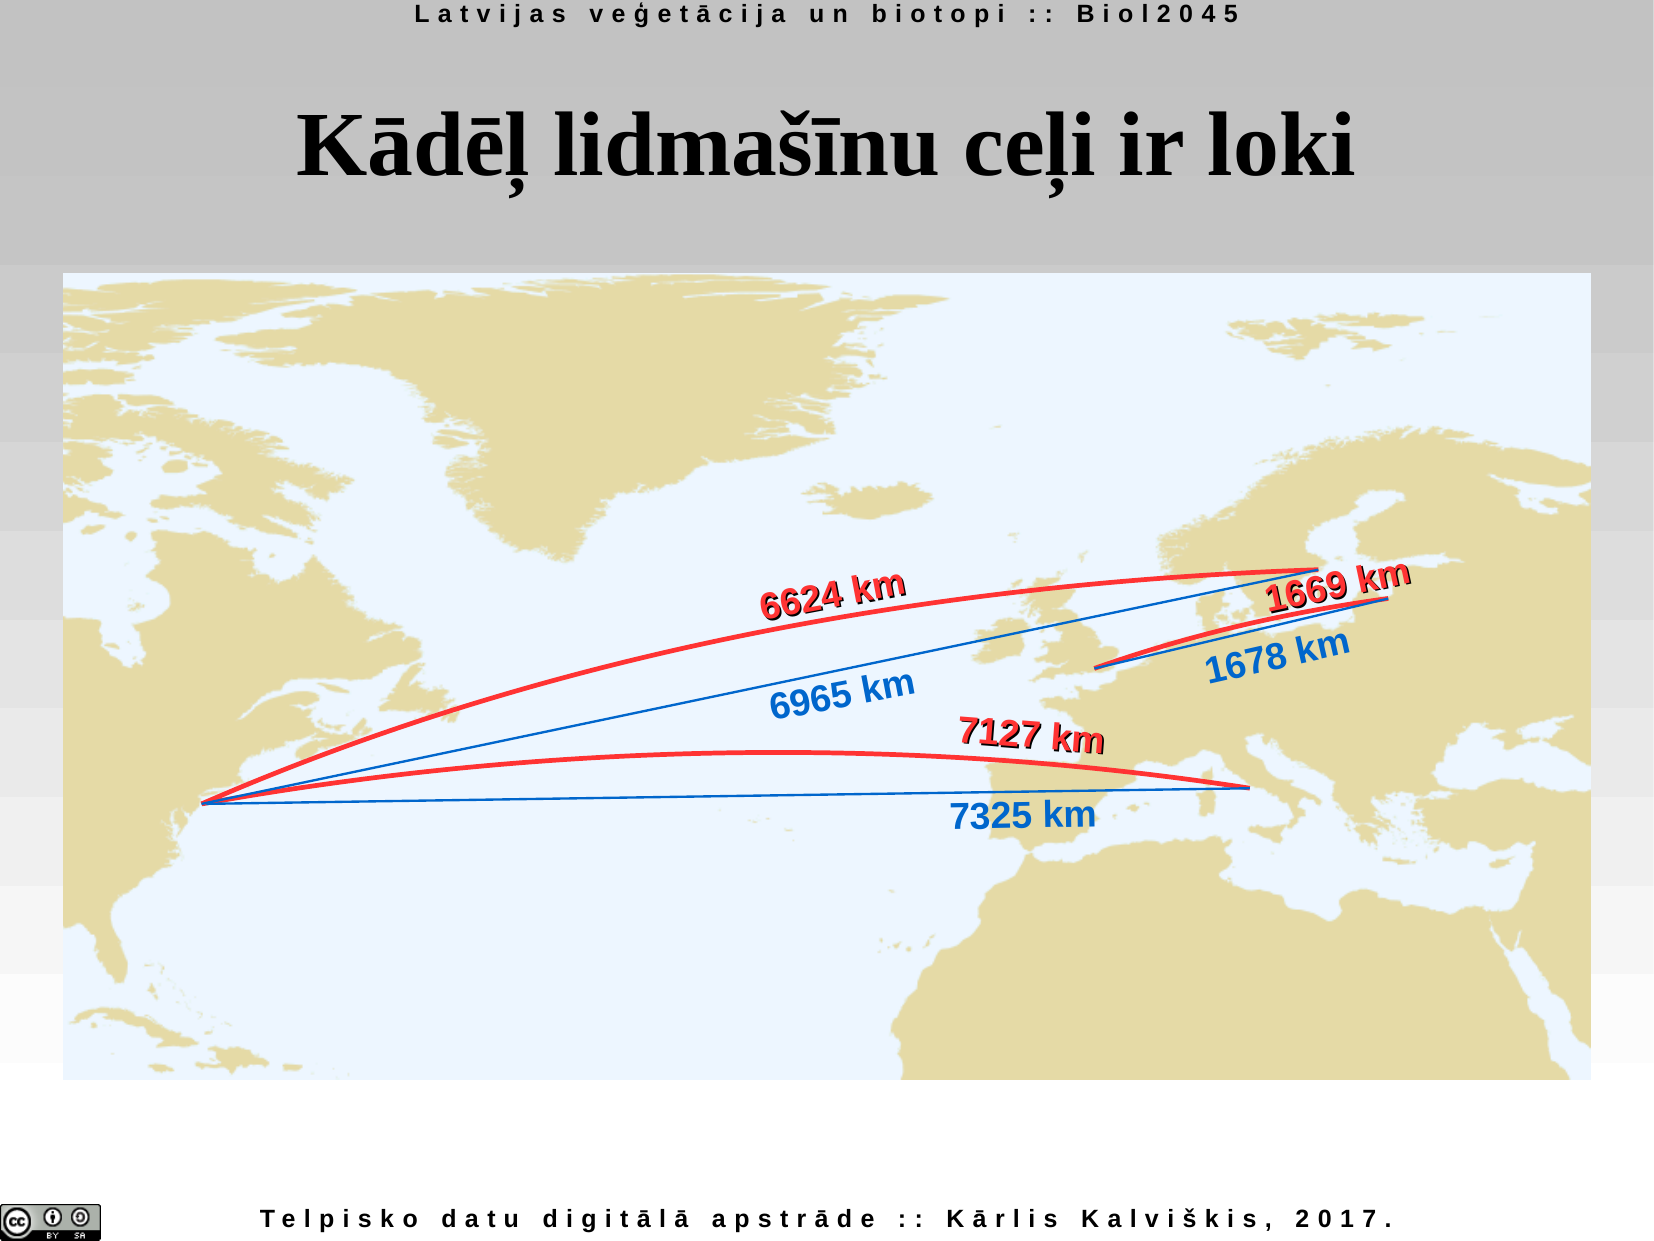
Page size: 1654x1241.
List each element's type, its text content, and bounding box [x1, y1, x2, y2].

title Kādēļ lidmašīnu ceļi ir loki [0, 1, 1654, 287]
picture [0, 287, 1654, 1241]
text_box 1678 km [1200, 616, 1364, 694]
text_box 6624 km [755, 557, 919, 629]
text_box 7325 km [948, 792, 1108, 839]
text_box 7127 km [956, 708, 1117, 763]
text_box 6965 km [765, 657, 929, 730]
text_box 1669 km [1261, 546, 1424, 616]
